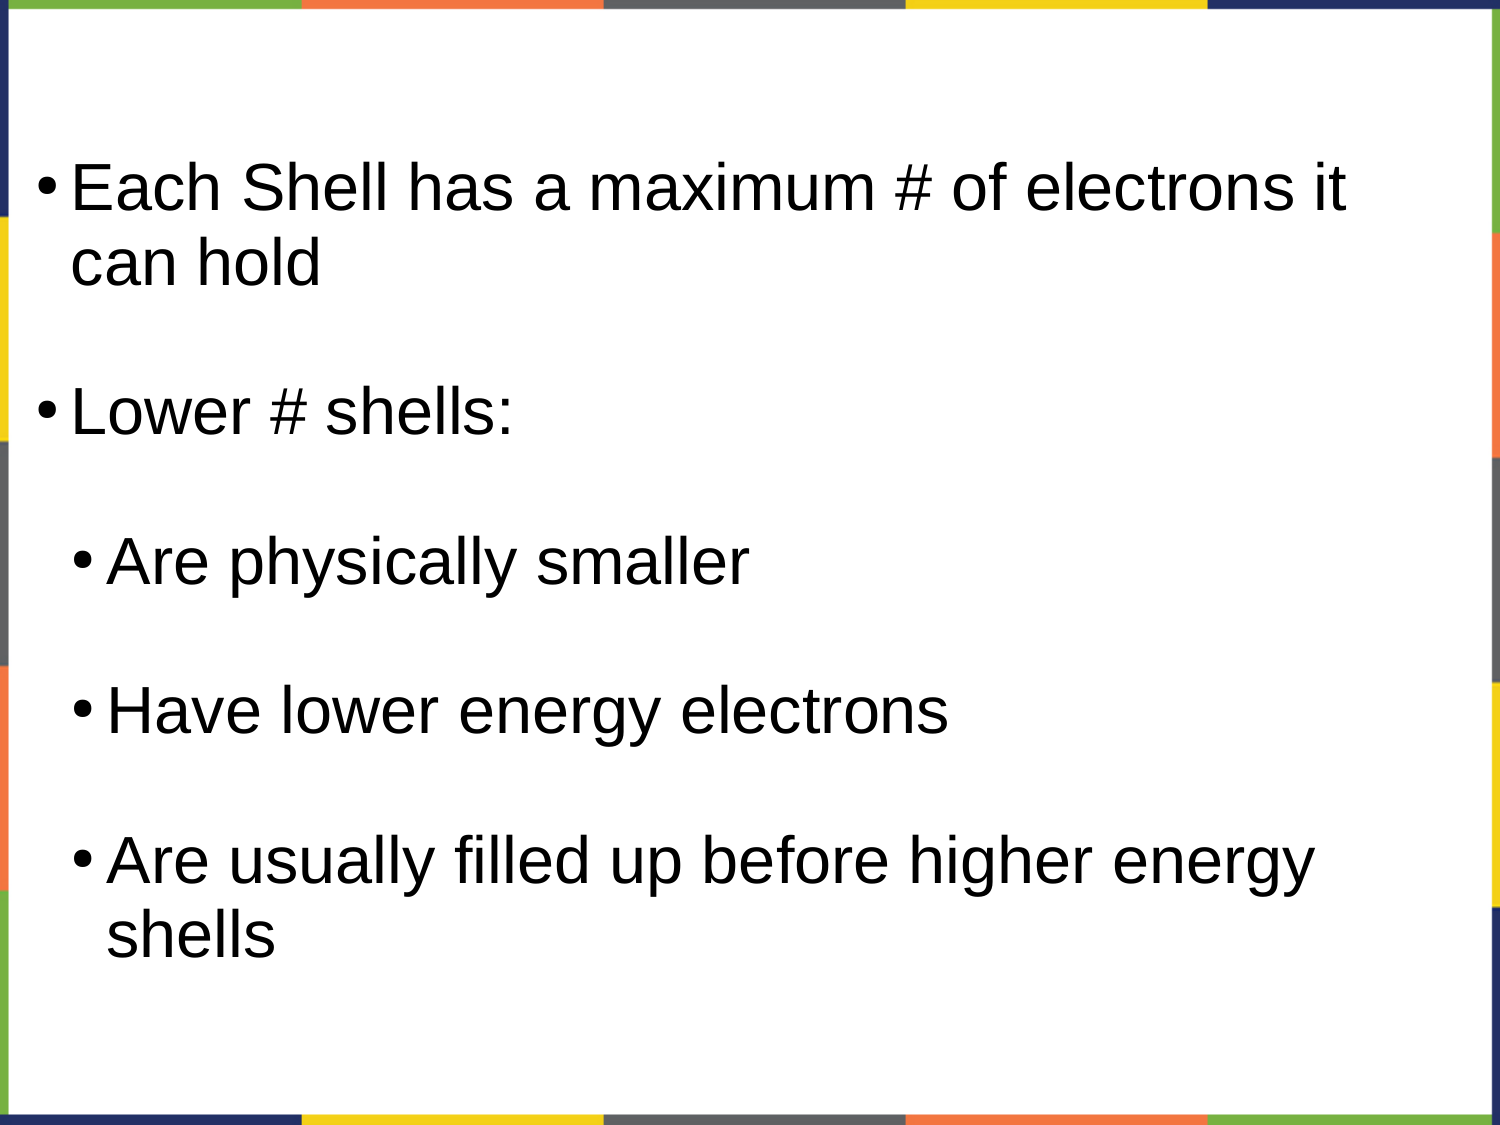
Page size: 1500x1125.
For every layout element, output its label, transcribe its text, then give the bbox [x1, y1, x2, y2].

picture [0, 0, 1500, 1125]
text_box Each Shell has a maximum # of electrons it can hold Lower # shells: Are physically smaller Have lower energy electrons Are usually filled up before higher energy shells [0, 75, 1441, 973]
